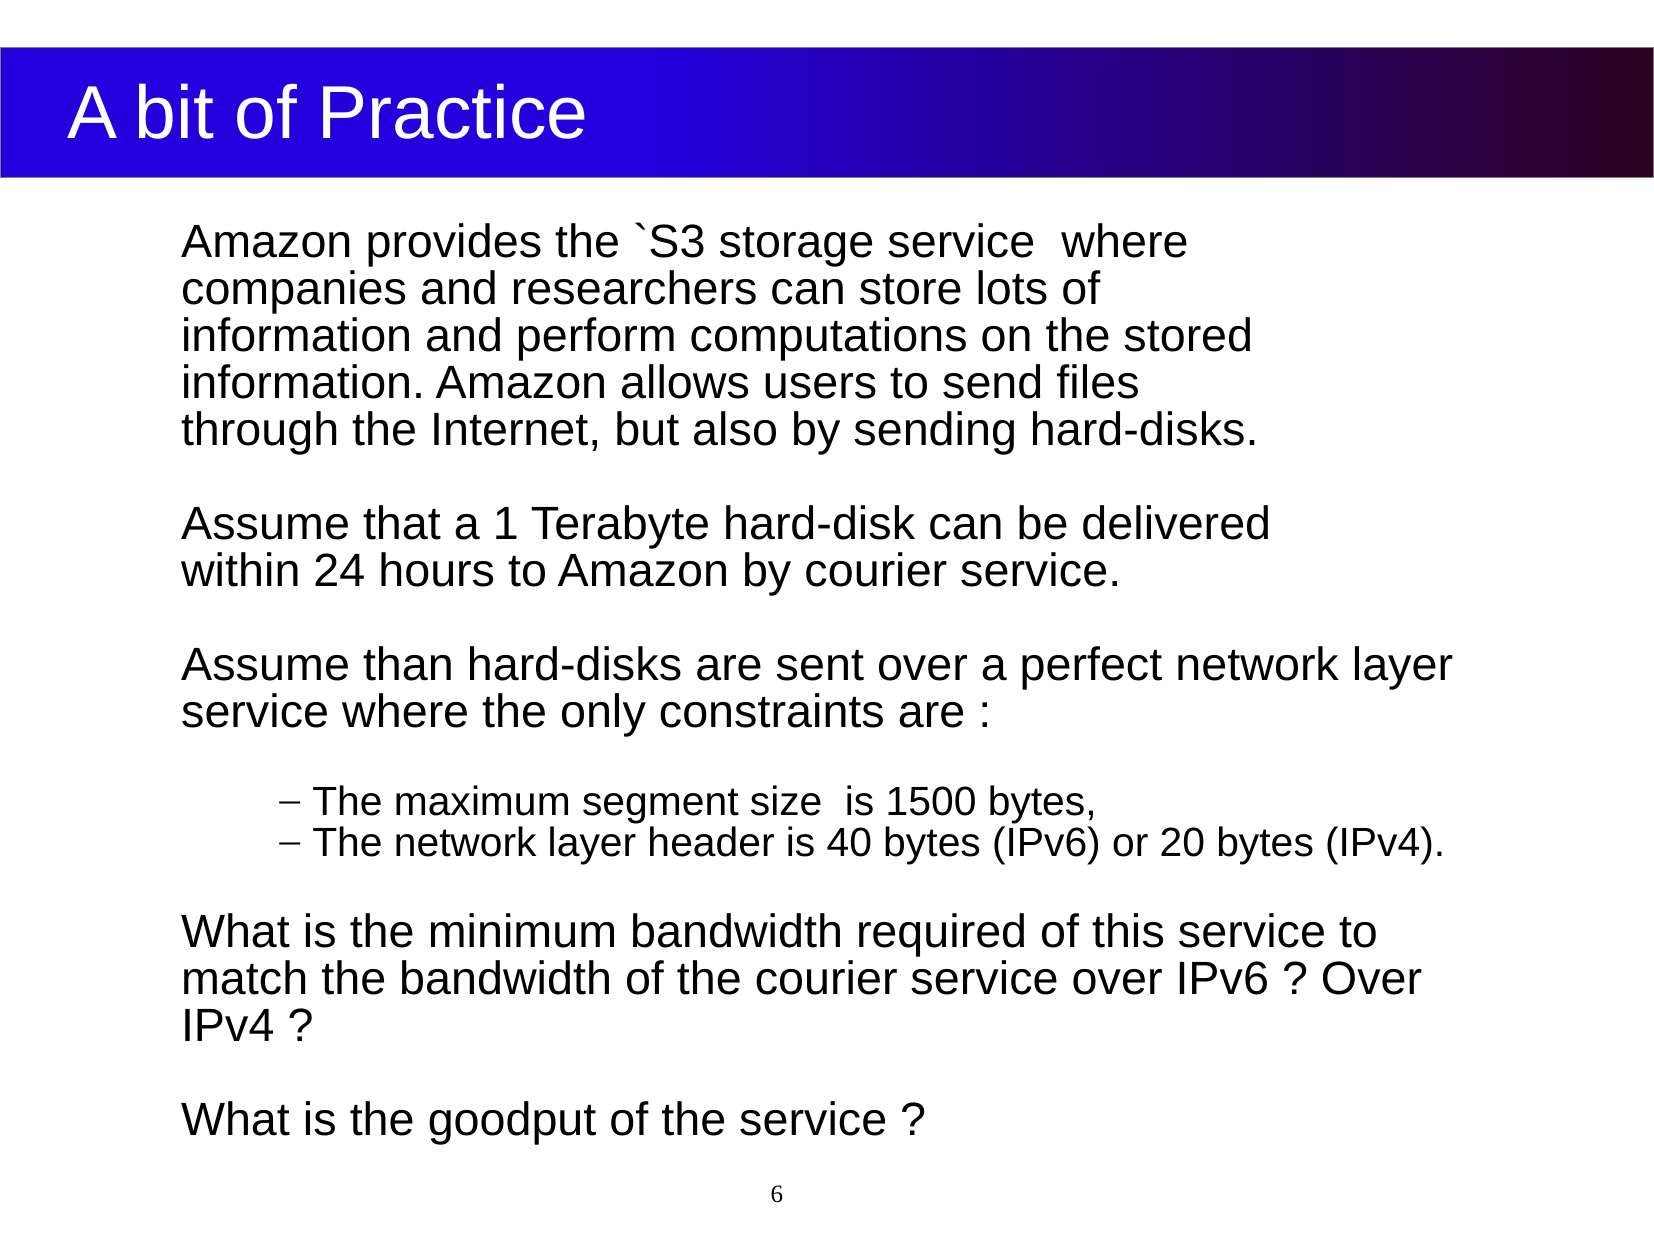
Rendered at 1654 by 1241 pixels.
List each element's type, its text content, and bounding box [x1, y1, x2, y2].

title A bit of Practice [47, 6, 1477, 225]
list Amazon provides the `S3 storage service where companies and researchers can store lots of information and perform computations on the stored information. Amazon allows users to send files through the Internet, but also by sending hard-disks. Assume that a 1 Terabyte hard-disk can be delivered within 24 hours to Amazon by courier service. Assume than hard-disks are sent over a perfect network layer service where the only constraints are : The maximum segment size is 1500 bytes, The network layer header is 40 bytes (IPv6) or 20 bytes (IPv4). What is the minimum bandwidth required of this service to match the bandwidth of the courier service over IPv6 ? Over IPv4 ? What is the goodput of the service ? [141, 219, 1553, 1146]
